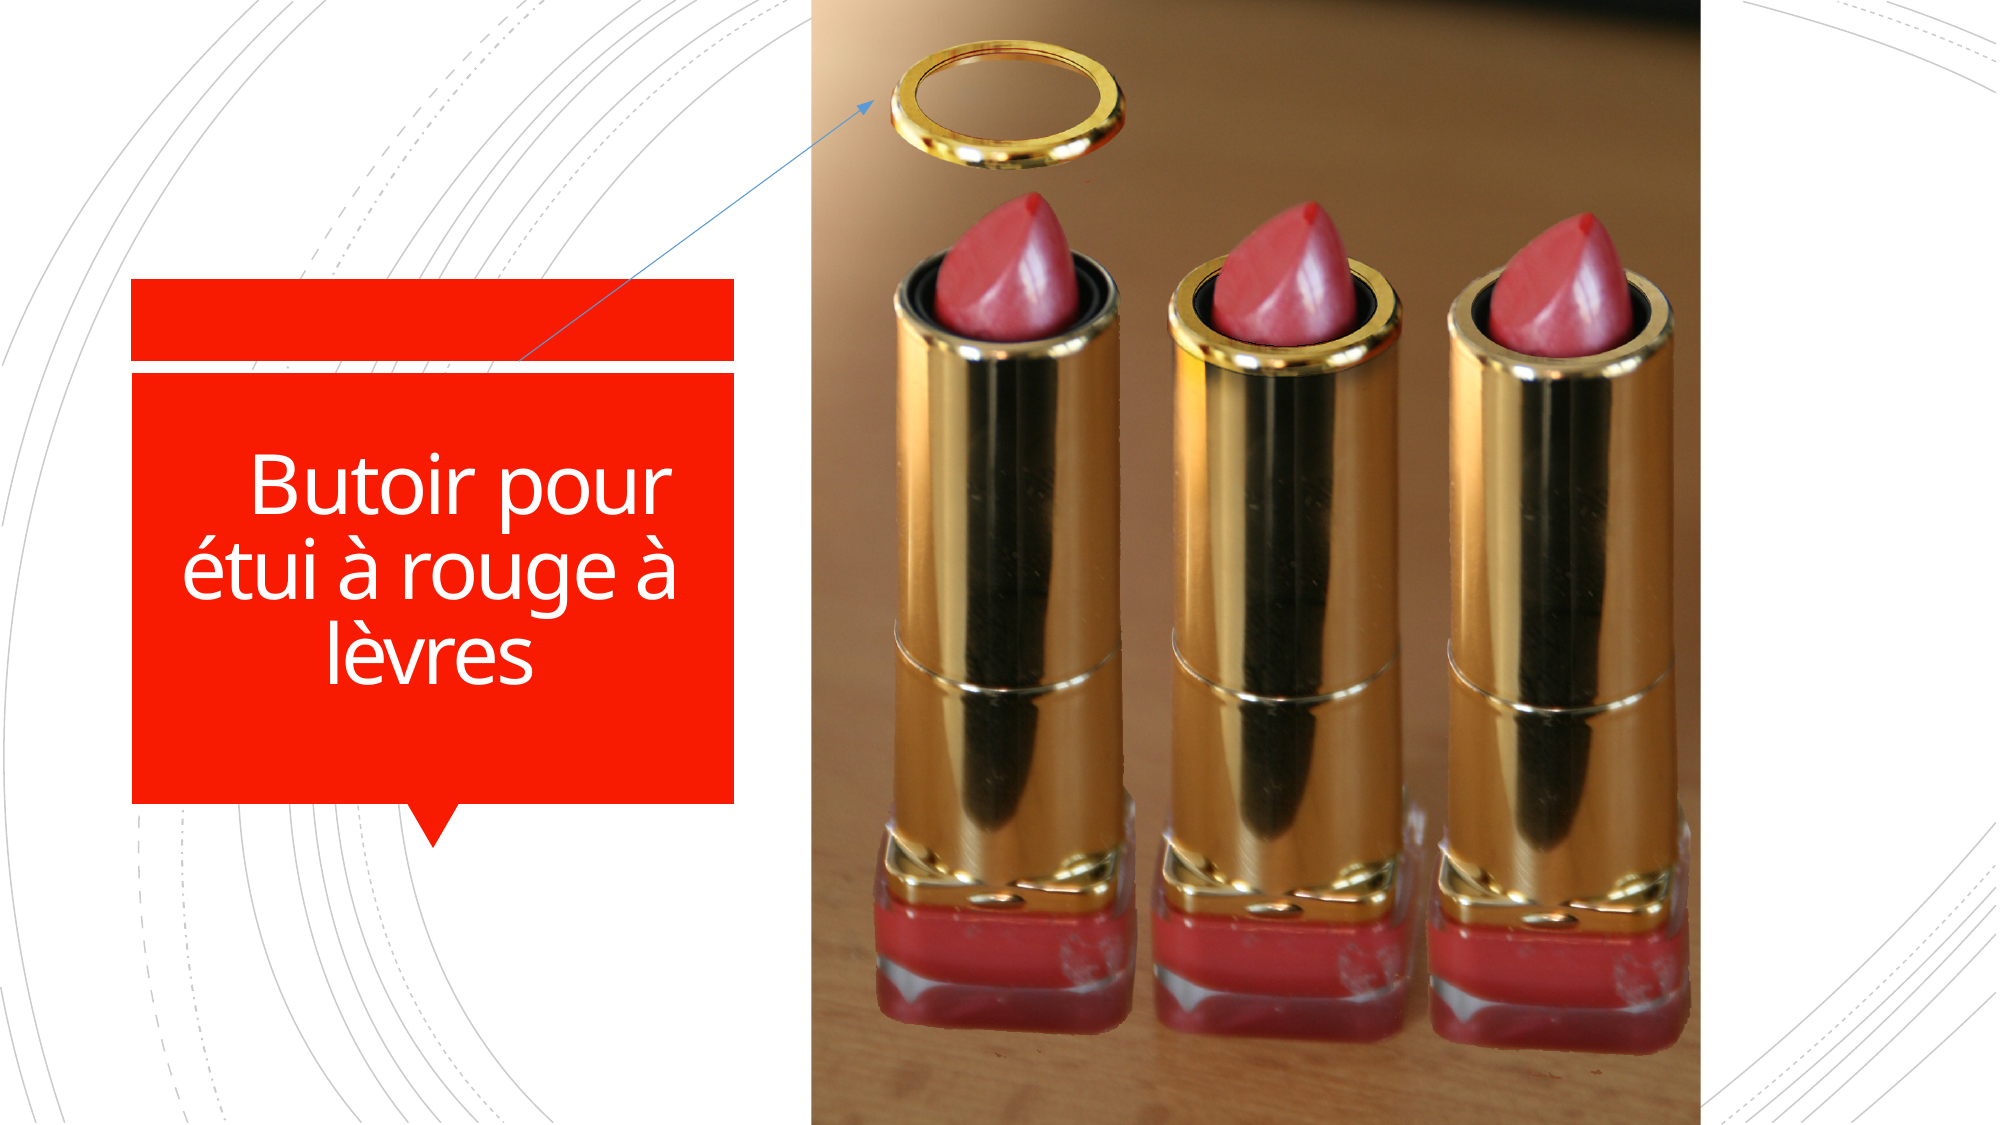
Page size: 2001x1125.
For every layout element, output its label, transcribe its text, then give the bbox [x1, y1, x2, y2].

picture [811, 0, 1701, 1125]
title Butoir pour étui à rouge à lèvres [142, 372, 717, 776]
